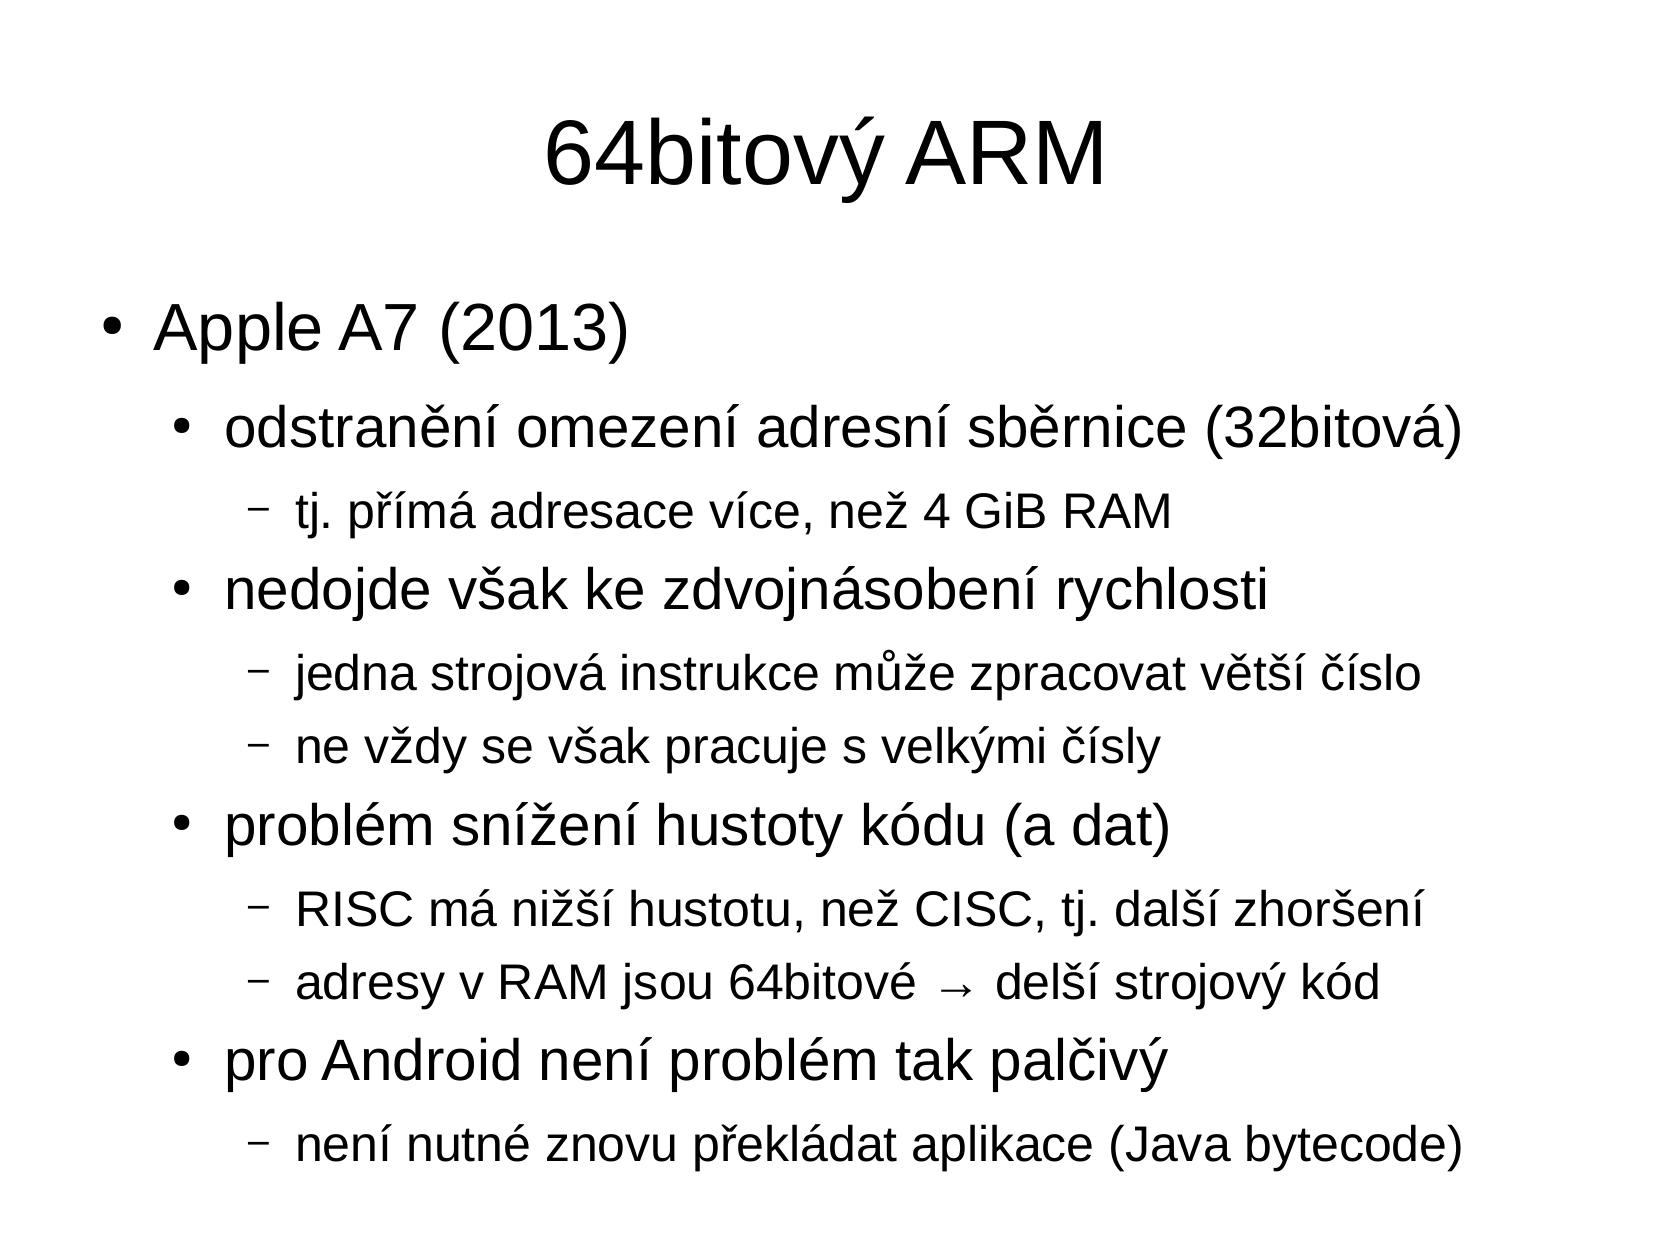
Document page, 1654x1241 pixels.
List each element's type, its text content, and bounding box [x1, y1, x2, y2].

list Apple A7 (2013) odstranění omezení adresní sběrnice (32bitová) tj. přímá adresace více, než 4 GiB RAM nedojde však ke zdvojnásobení rychlosti jedna strojová instrukce může zpracovat větší číslo ne vždy se však pracuje s velkými čísly problém snížení hustoty kódu (a dat) RISC má nižší hustotu, než CISC, tj. další zhoršení adresy v RAM jsou 64bitové → delší strojový kód pro Android není problém tak palčivý není nutné znovu překládat aplikace (Java bytecode) [82, 290, 1571, 1182]
title 64bitový ARM [82, 49, 1571, 257]
